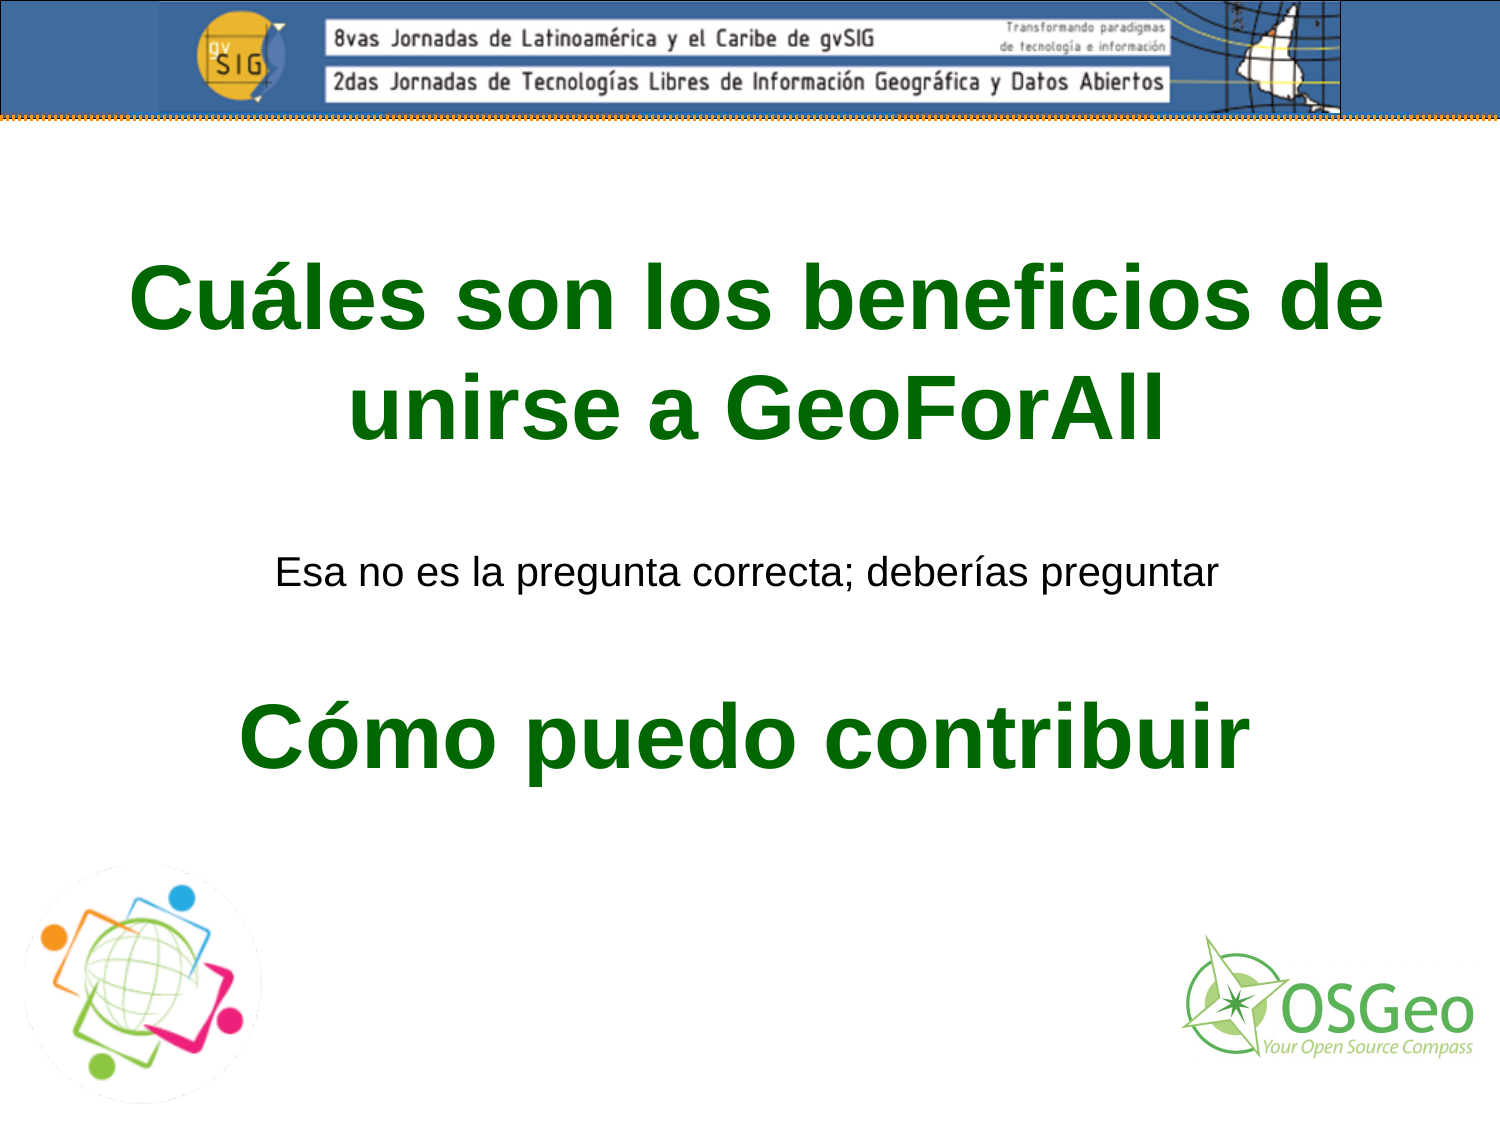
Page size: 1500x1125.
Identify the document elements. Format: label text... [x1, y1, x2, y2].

picture [1181, 934, 1477, 1063]
title Cuáles son los beneficios de unirse a GeoForAll [82, 230, 1433, 466]
picture [159, 1, 1340, 113]
list Esa no es la pregunta correcta; deberías preguntar [259, 537, 1264, 603]
picture [23, 864, 263, 1105]
title Cómo puedo contribuir [70, 669, 1421, 795]
